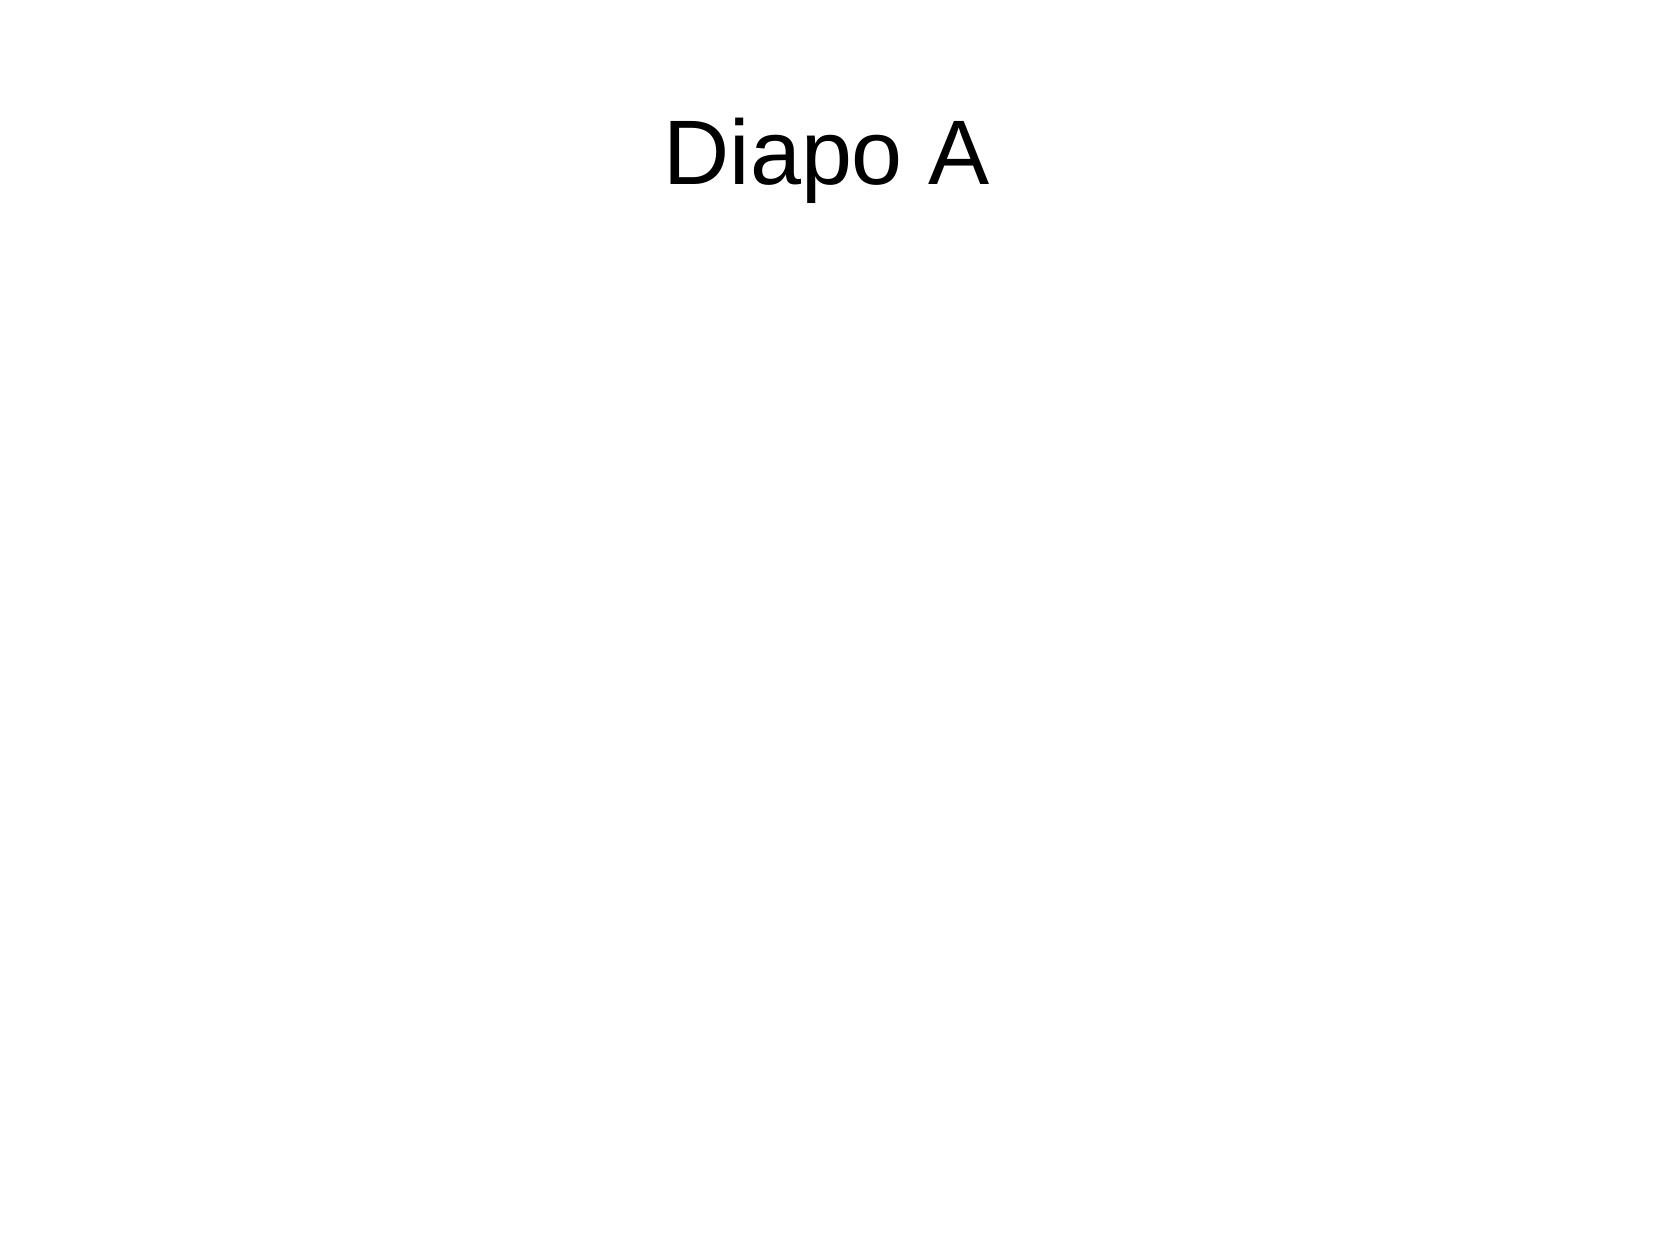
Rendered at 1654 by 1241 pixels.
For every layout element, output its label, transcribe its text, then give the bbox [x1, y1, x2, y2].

title Diapo A [82, 49, 1571, 257]
